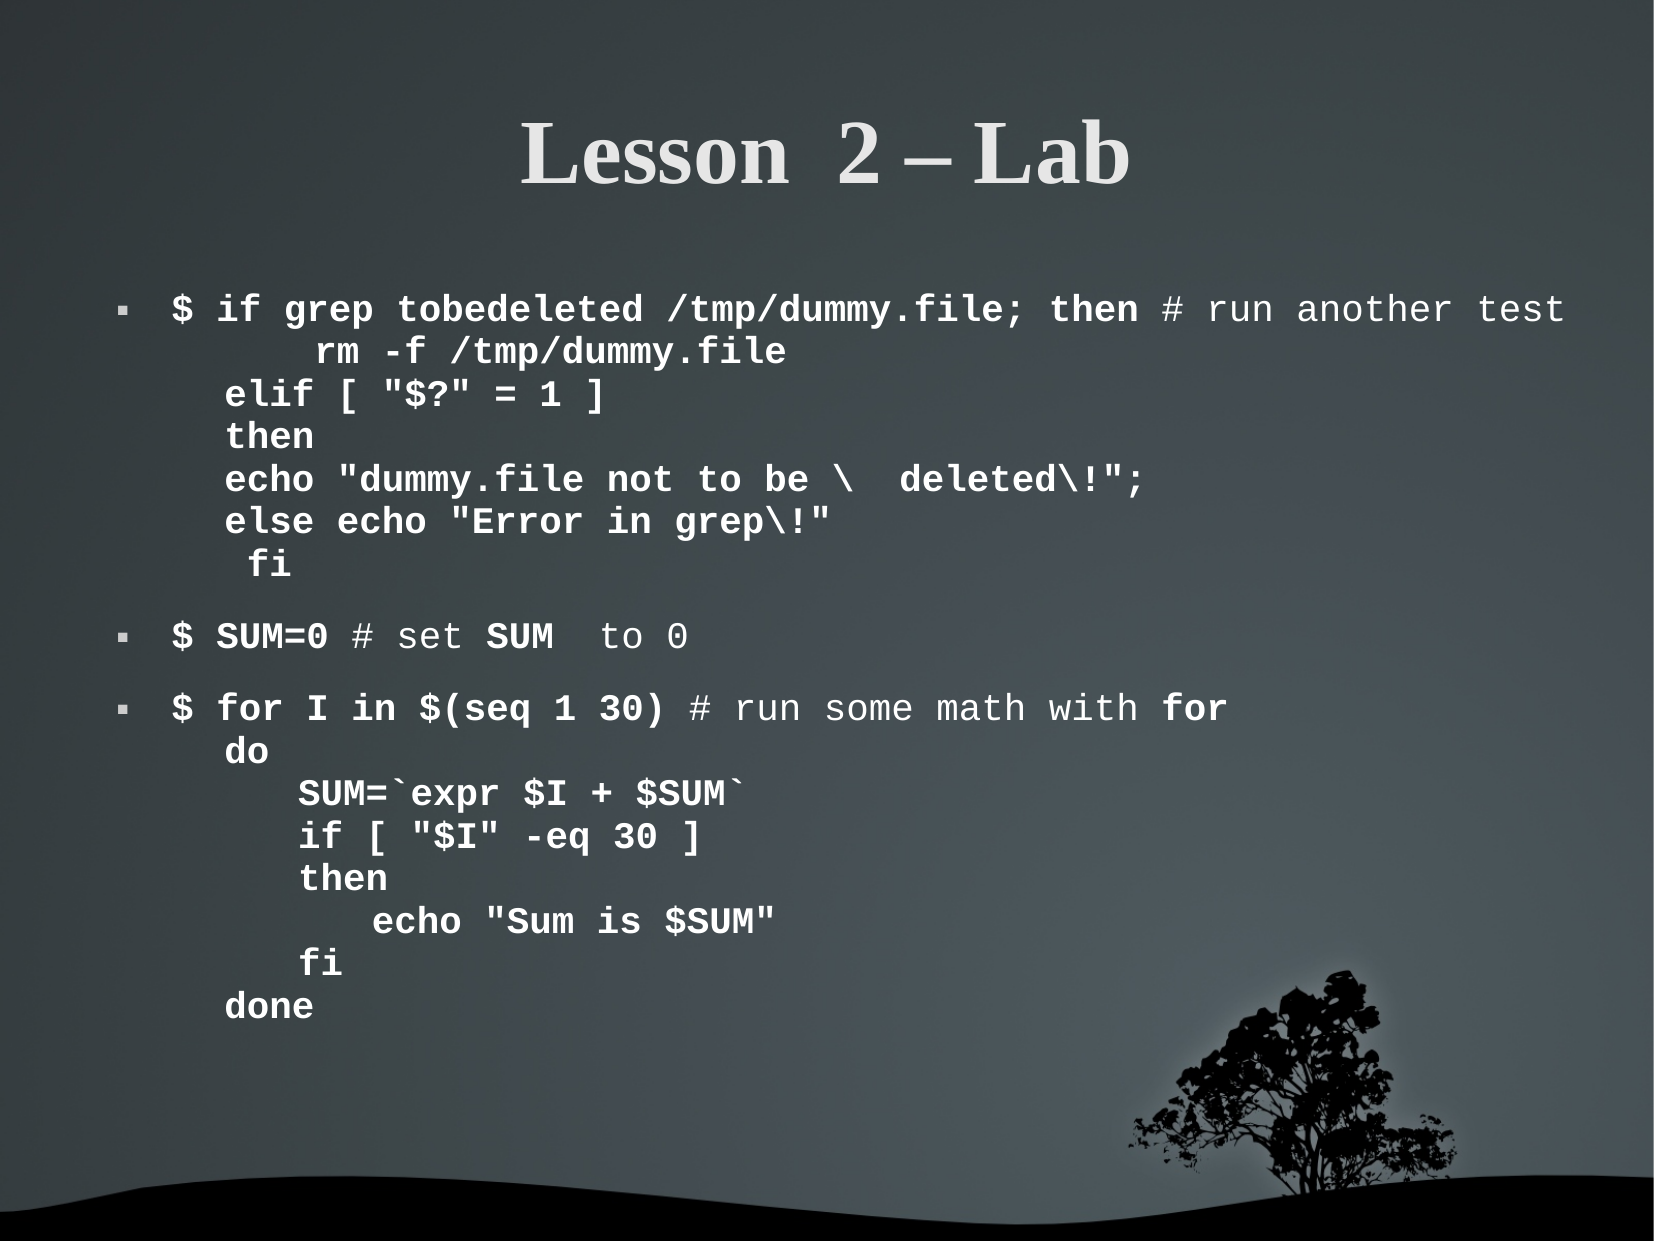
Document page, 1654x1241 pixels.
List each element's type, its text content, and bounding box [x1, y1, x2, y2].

picture [0, 0, 1654, 1241]
list $ if grep tobedeleted /tmp/dummy.file; then # run another test rm -f /tmp/dummy.file elif [ "$?" = 1 ] then echo "dummy.file not to be \ deleted\!"; else echo "Error in grep\!" fi $ SUM=0 # set SUM to 0 $ for I in $(seq 1 30) # run some math with for do SUM=`expr $I + $SUM` if [ "$I" -eq 30 ] then echo "Sum is $SUM" fi done [82, 290, 1571, 1109]
title Lesson 2 – Lab [82, 49, 1571, 257]
